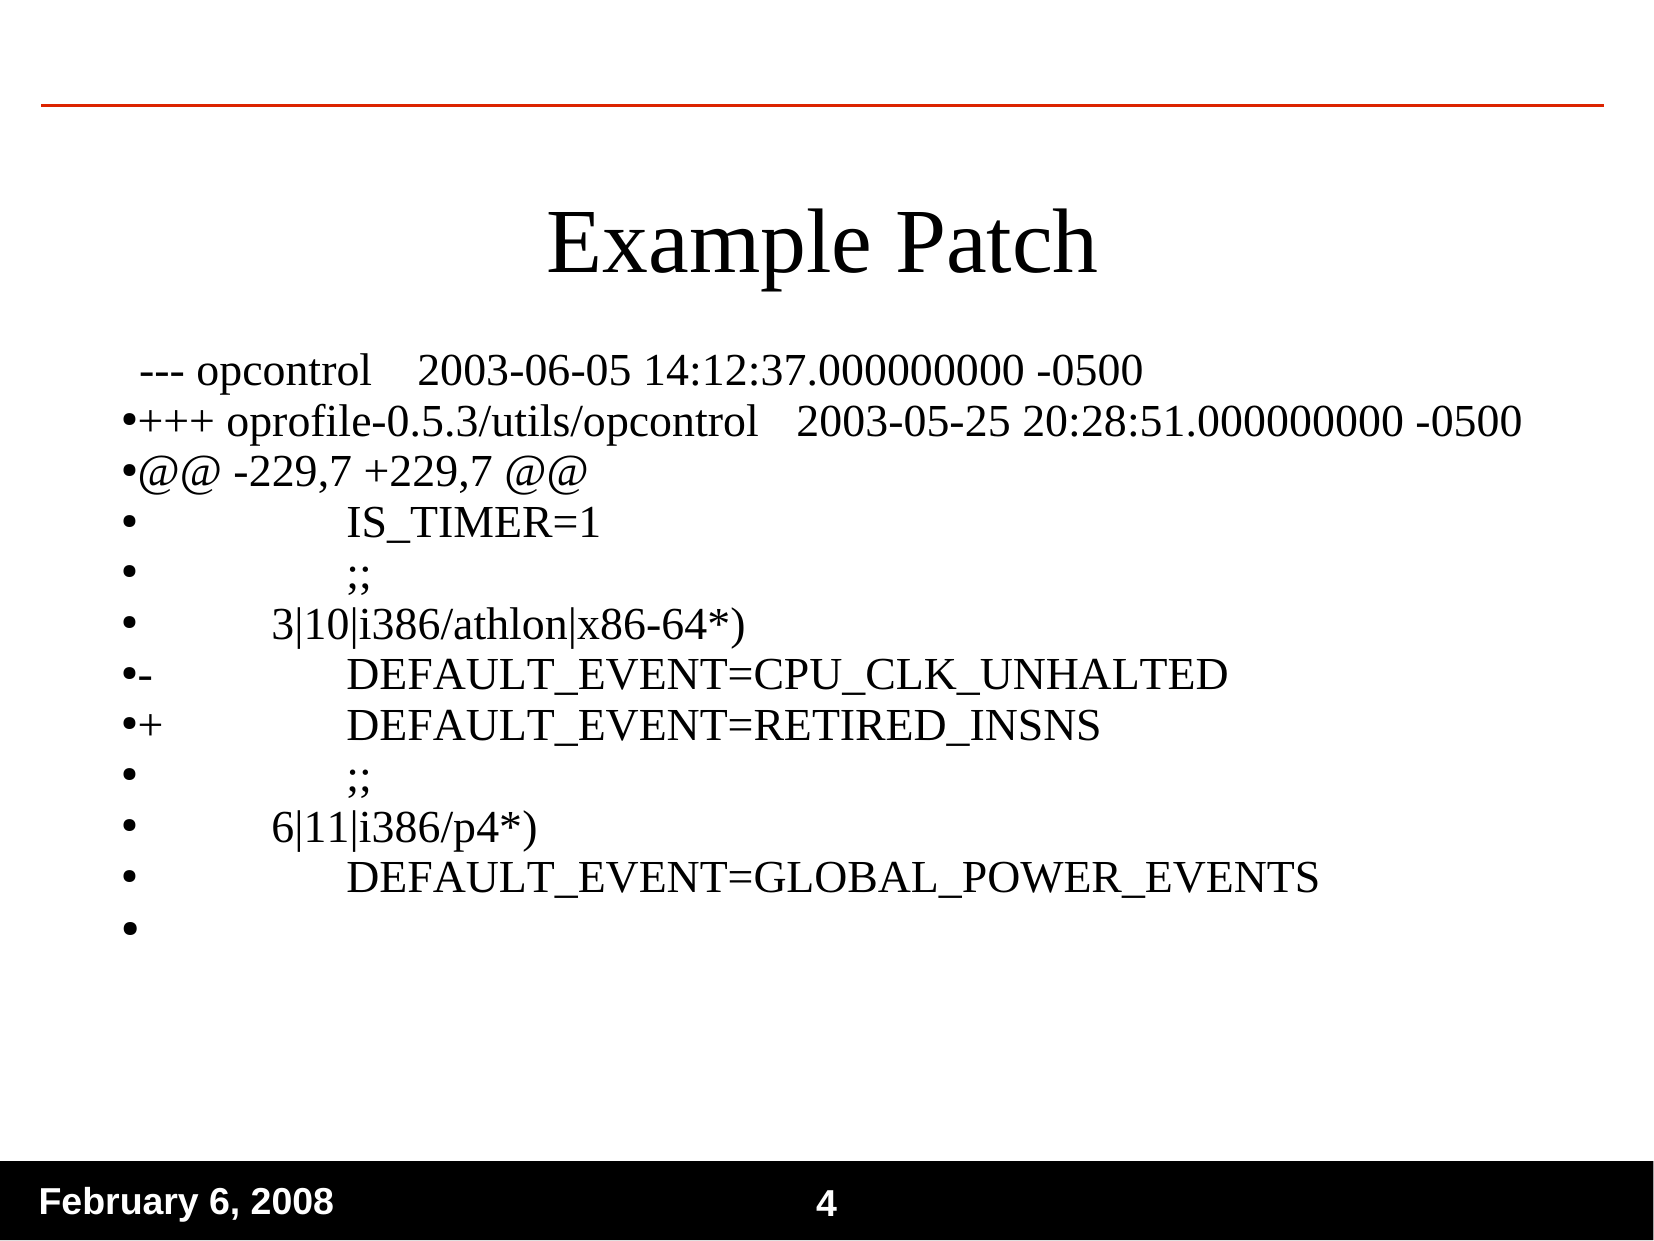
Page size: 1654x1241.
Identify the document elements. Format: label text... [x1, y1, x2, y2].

list --- opcontrol 2003-06-05 14:12:37.000000000 -0500 +++ oprofile-0.5.3/utils/opcontrol 2003-05-25 20:28:51.000000000 -0500 @@ -229,7 +229,7 @@ IS_TIMER=1 ;; 3|10|i386/athlon|x86-64*) - DEFAULT_EVENT=CPU_CLK_UNHALTED + DEFAULT_EVENT=RETIRED_INSNS ;; 6|11|i386/p4*) DEFAULT_EVENT=GLOBAL_POWER_EVENTS [121, 344, 1534, 1127]
title Example Patch [117, 137, 1530, 346]
